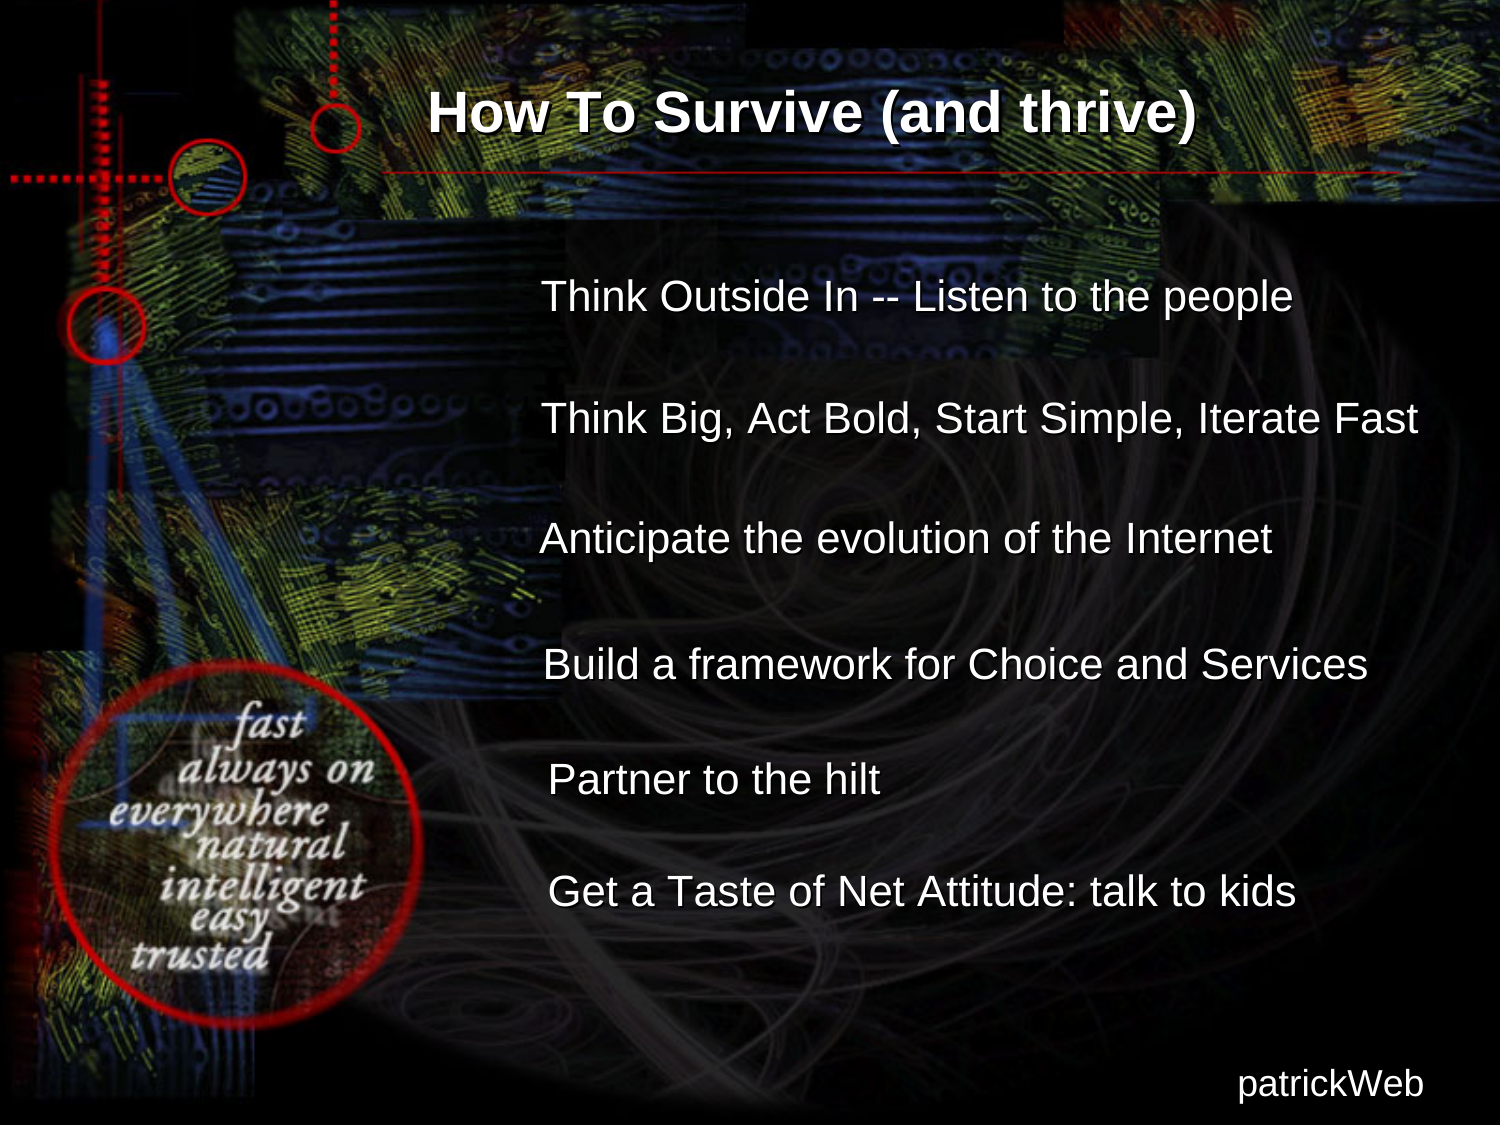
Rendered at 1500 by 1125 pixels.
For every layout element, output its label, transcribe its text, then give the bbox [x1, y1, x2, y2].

text_box [1119, 1036, 1456, 1093]
list Think Outside In -- Listen to the people [525, 260, 1449, 338]
list Get a Taste of Net Attitude: talk to kids [532, 856, 1476, 933]
text_box patrickWeb [1237, 1059, 1477, 1102]
list Anticipate the evolution of the Internet [524, 502, 1462, 580]
list Partner to the hilt [532, 743, 1476, 821]
list Think Big, Act Bold, Start Simple, Iterate Fast [525, 382, 1500, 473]
title How To Survive (and thrive) [412, 45, 1450, 175]
list Build a framework for Choice and Services [527, 628, 1463, 706]
picture [0, 0, 1500, 1125]
